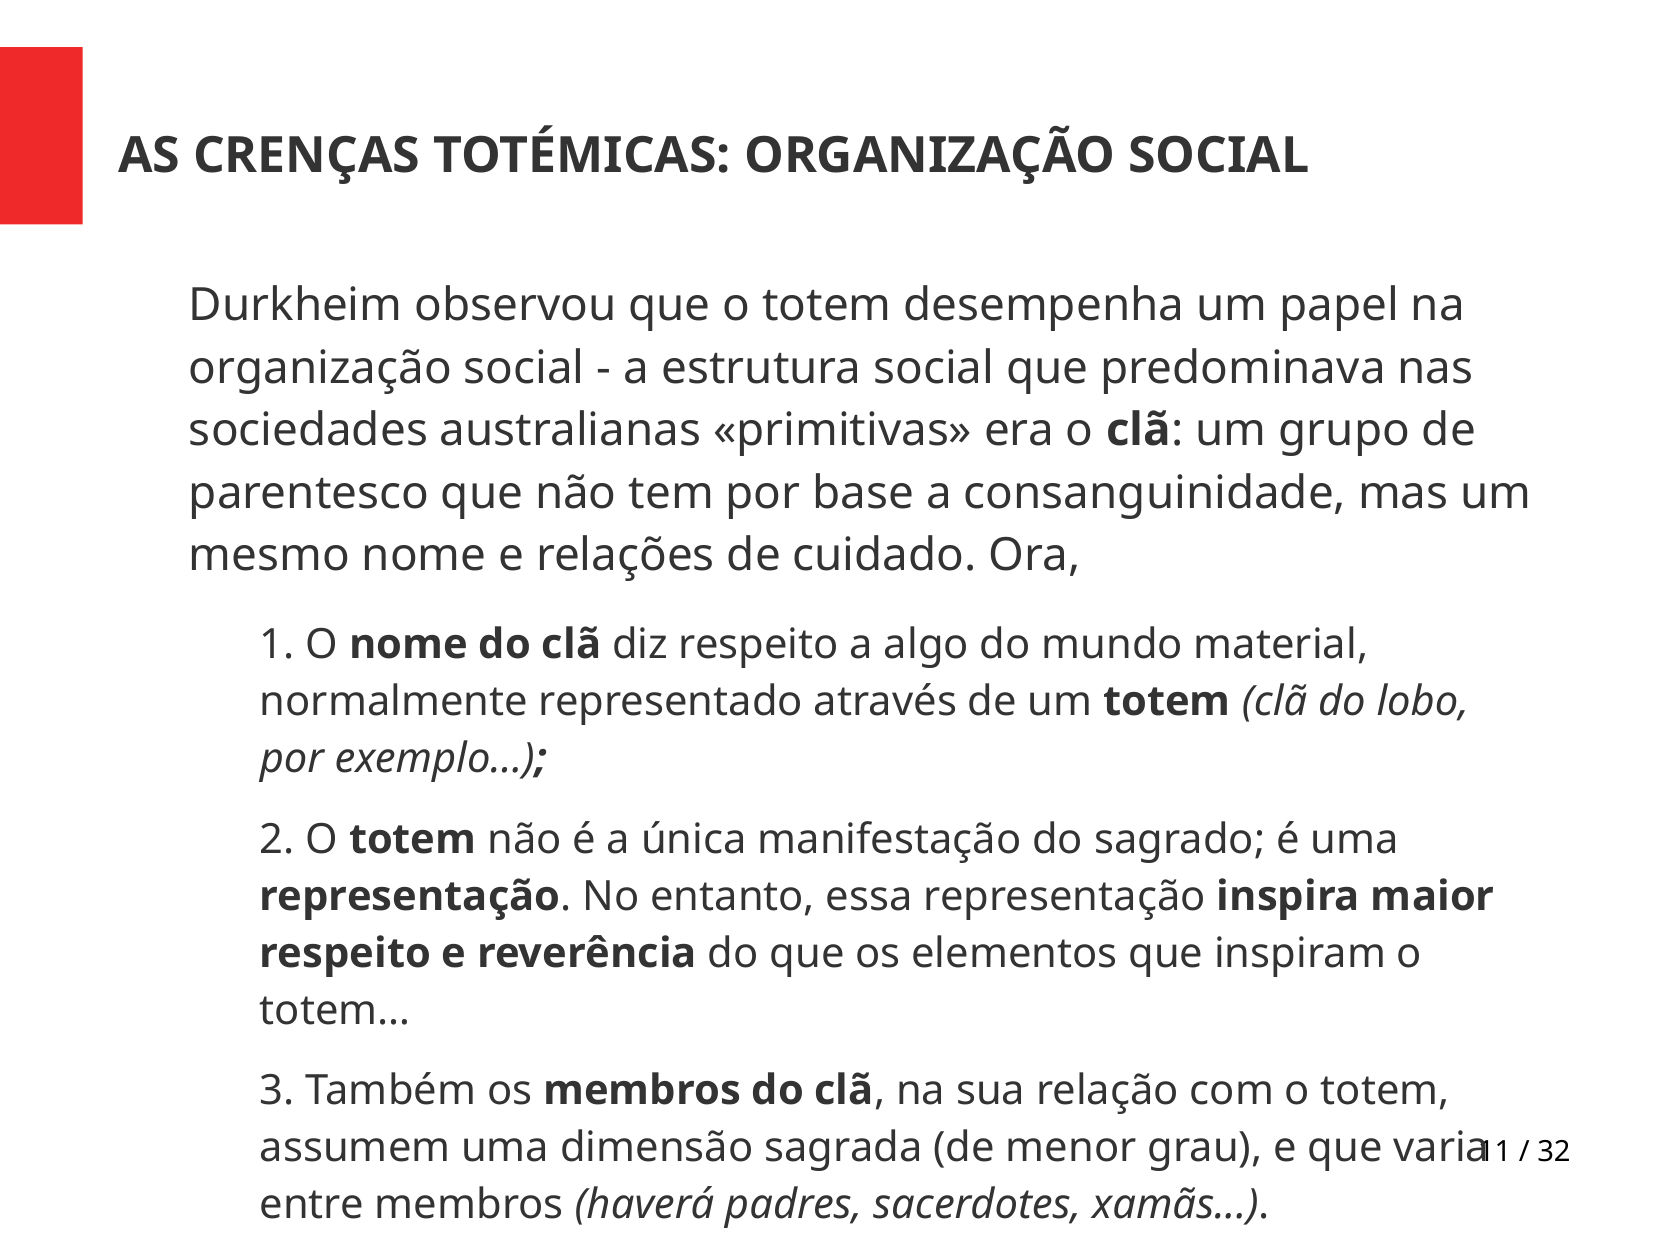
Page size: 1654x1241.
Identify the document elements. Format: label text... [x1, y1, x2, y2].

list Durkheim observou que o totem desempenha um papel na organização social - a estrutura social que predominava nas sociedades australianas «primitivas» era o clã: um grupo de parentesco que não tem por base a consanguinidade, mas um mesmo nome e relações de cuidado. Ora, 1. O nome do clã diz respeito a algo do mundo material, normalmente representado através de um totem (clã do lobo, por exemplo...); 2. O totem não é a única manifestação do sagrado; é uma representação. No entanto, essa representação inspira maior respeito e reverência do que os elementos que inspiram o totem… 3. Também os membros do clã, na sua relação com o totem, assumem uma dimensão sagrada (de menor grau), e que varia entre membros (haverá padres, sacerdotes, xamãs...). [118, 271, 1536, 991]
title AS CRENÇAS TOTÉMICAS: ORGANIZAÇÃO SOCIAL [118, 49, 1571, 257]
